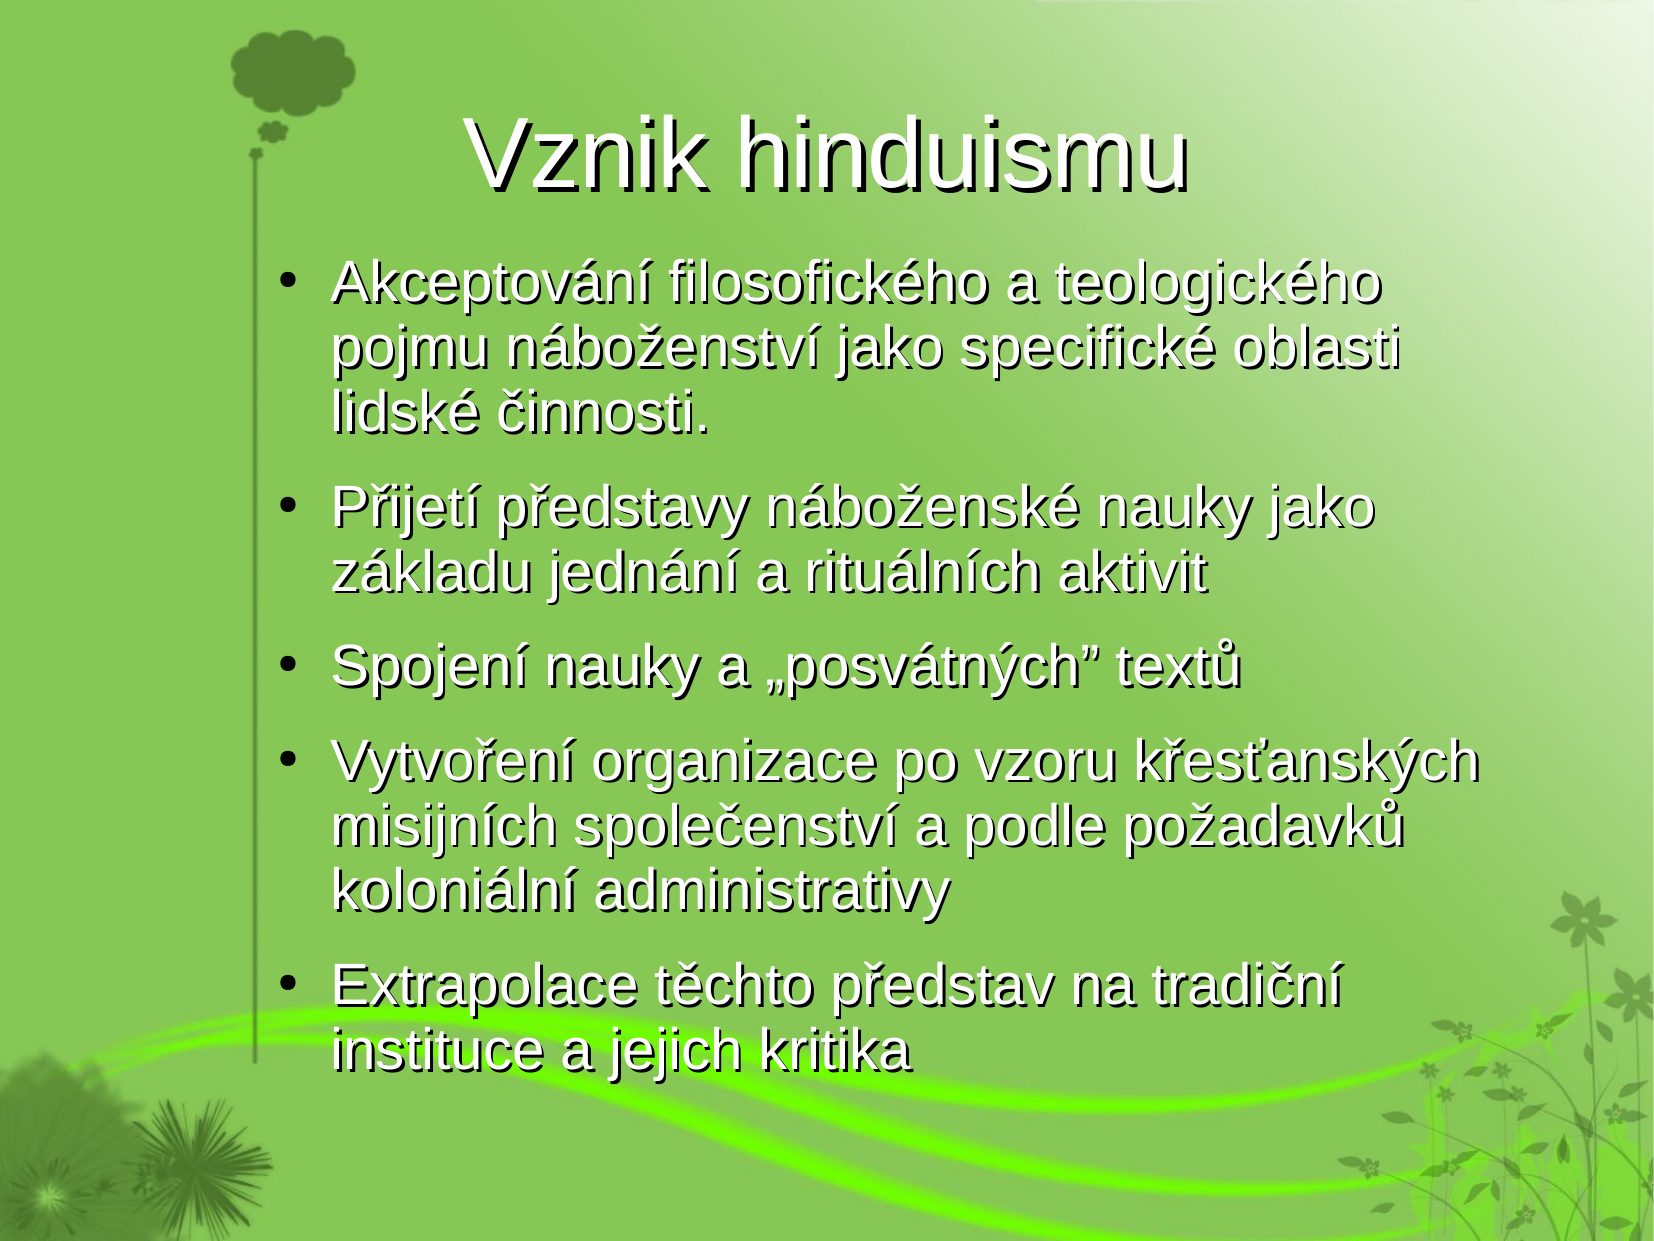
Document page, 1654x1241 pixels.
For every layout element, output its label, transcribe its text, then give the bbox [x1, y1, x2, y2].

list Akceptování filosofického a teologického pojmu náboženství jako specifické oblasti lidské činnosti. Přijetí představy náboženské nauky jako základu jednání a rituálních aktivit Spojení nauky a „posvátných” textů Vytvoření organizace po vzoru křesťanských misijních společenství a podle požadavků koloniální administrativy Extrapolace těchto představ na tradiční instituce a jejich kritika [259, 248, 1536, 1082]
title Vznik hinduismu [82, 56, 1571, 250]
picture [0, 0, 1654, 1241]
